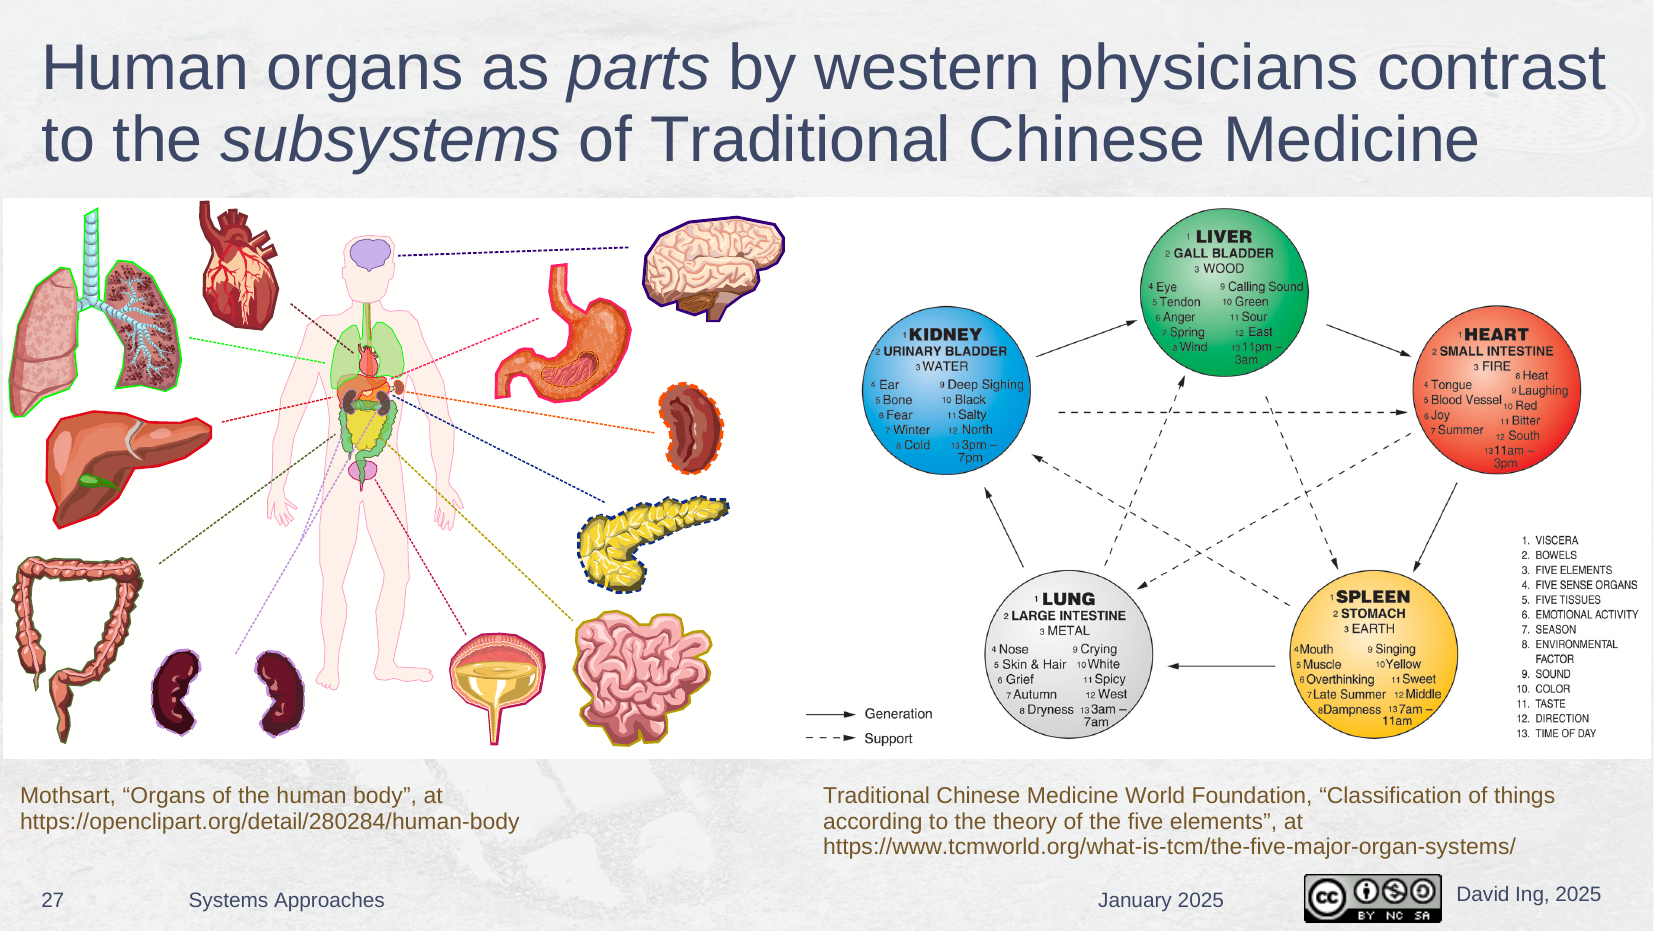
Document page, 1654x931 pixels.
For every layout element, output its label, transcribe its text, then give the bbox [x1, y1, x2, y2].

text_box Traditional Chinese Medicine World Foundation, “Classification of things according to the theory of the five elements”, at https://www.tcmworld.org/what-is-tcm/the-five-major-organ-systems/ [808, 775, 1579, 868]
picture [0, 0, 1654, 931]
title Human organs as parts by western physicians contrast to the subsystems of Traditional Chinese Medicine [41, 30, 1613, 183]
text_box Mothsart, “Organs of the human body”, at https://openclipart.org/detail/280284/human-body [5, 775, 776, 842]
